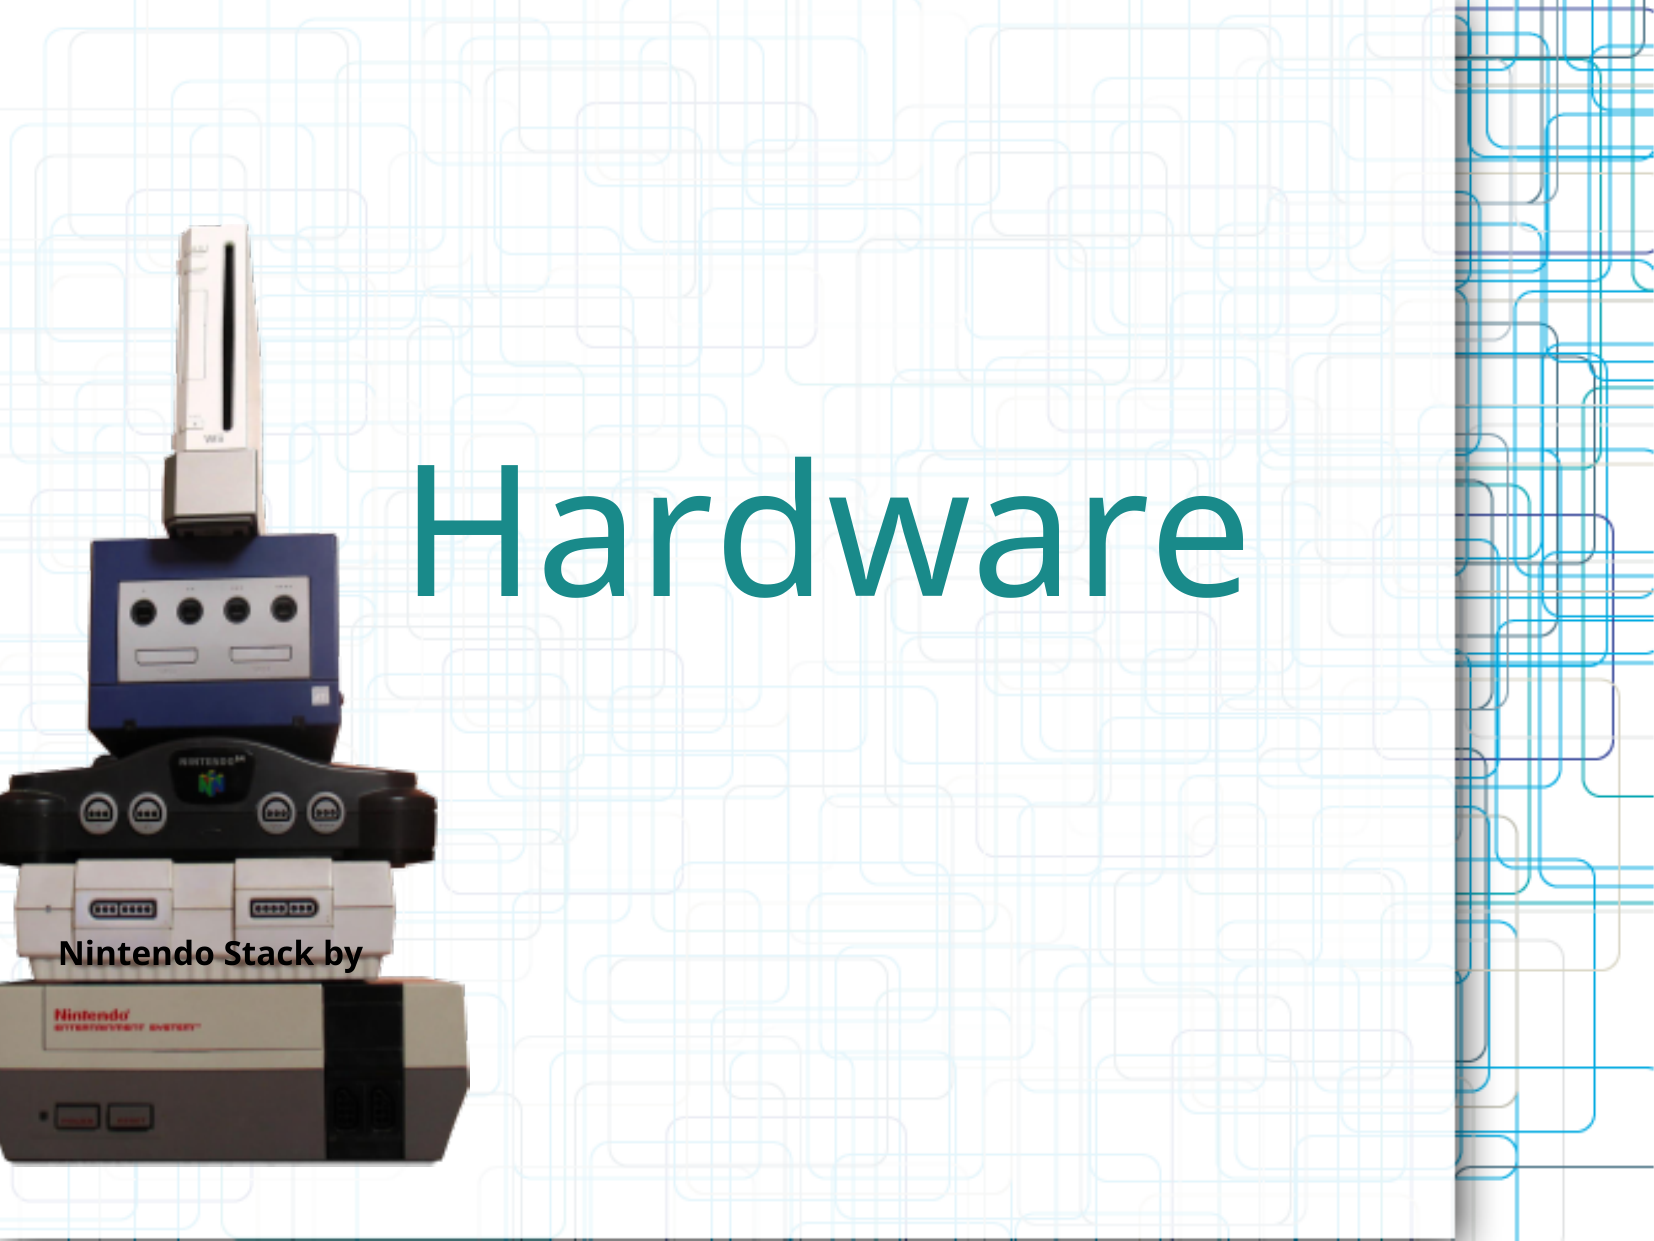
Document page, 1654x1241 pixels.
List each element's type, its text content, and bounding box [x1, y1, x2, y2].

title Hardware [147, 410, 1506, 640]
text_box Nintendo Stack by wikipedia [55, 1160, 375, 1239]
picture [0, 0, 1654, 1241]
